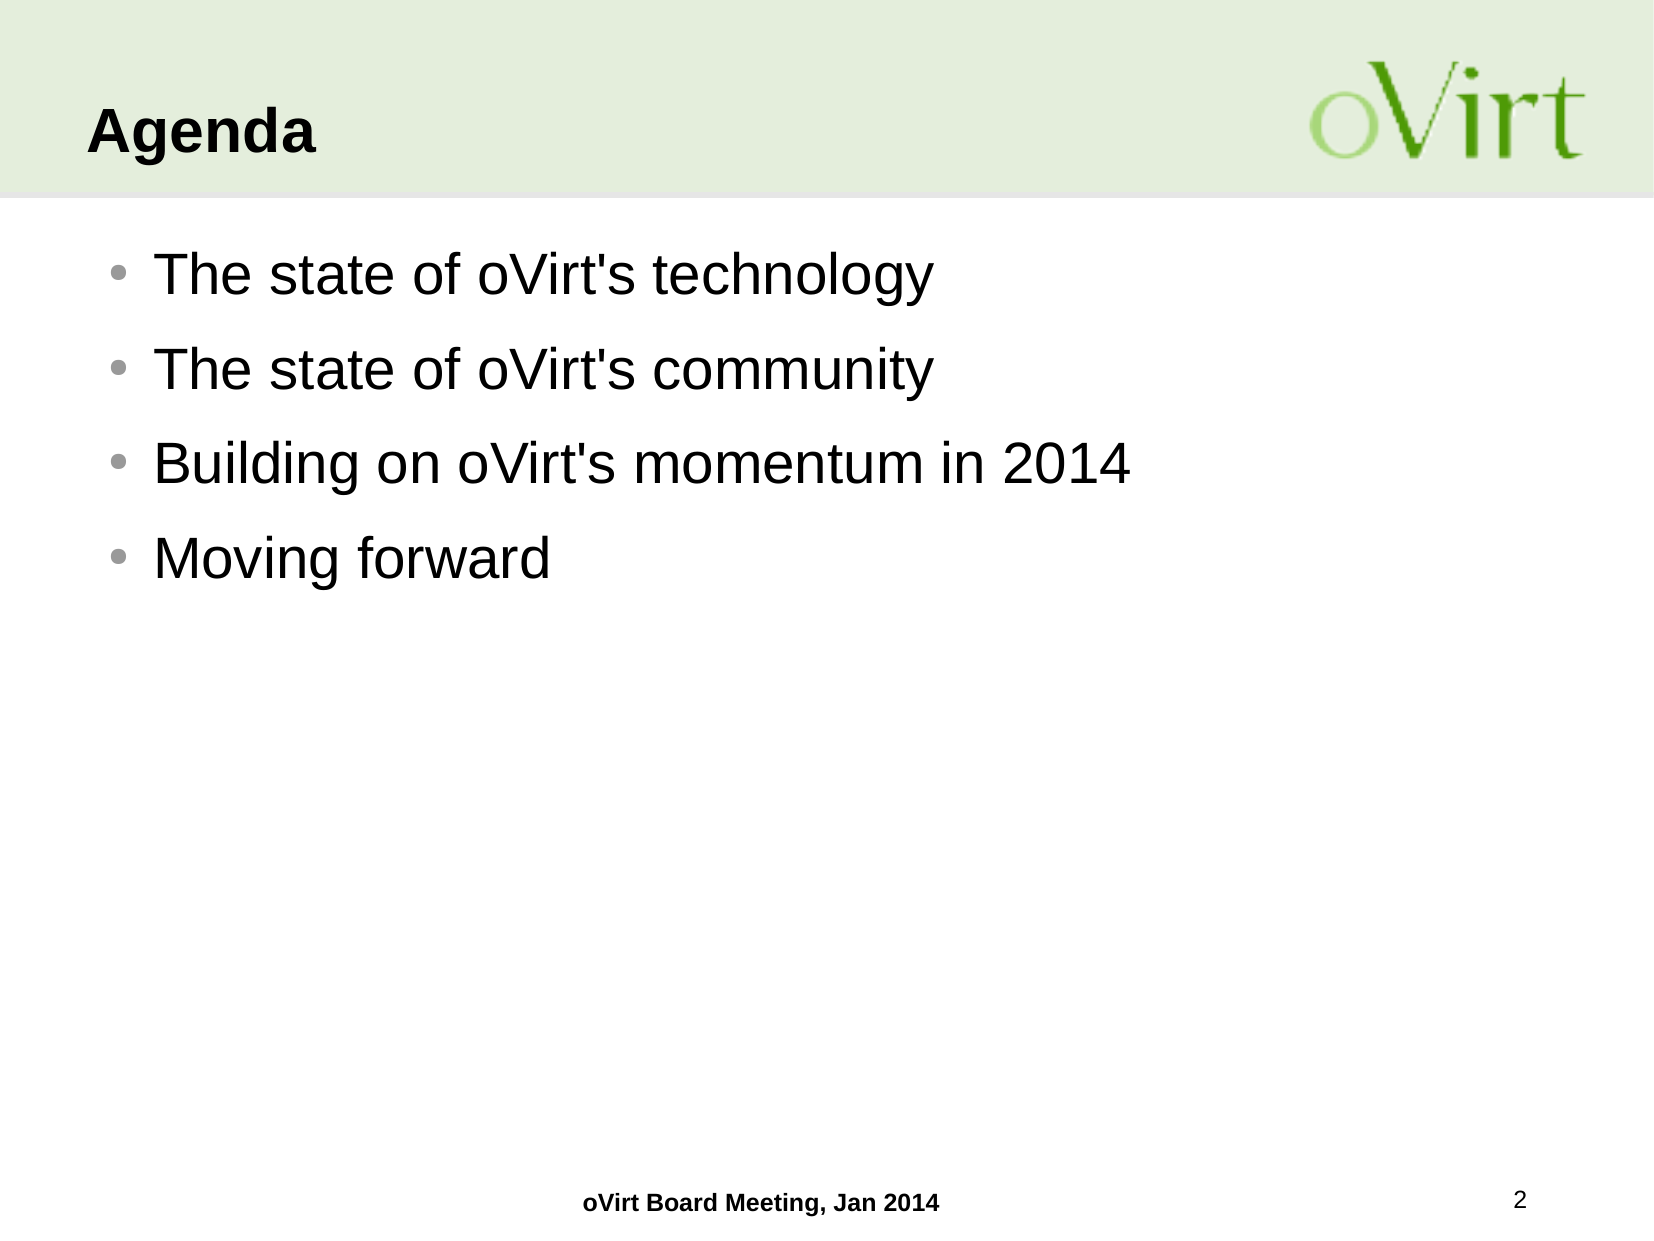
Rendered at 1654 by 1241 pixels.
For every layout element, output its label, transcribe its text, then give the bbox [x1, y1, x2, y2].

list The state of oVirt's technology The state of oVirt's community Building on oVirt's momentum in 2014 Moving forward [93, 241, 1582, 932]
title Agenda [86, 36, 1307, 225]
picture [1307, 36, 1613, 180]
